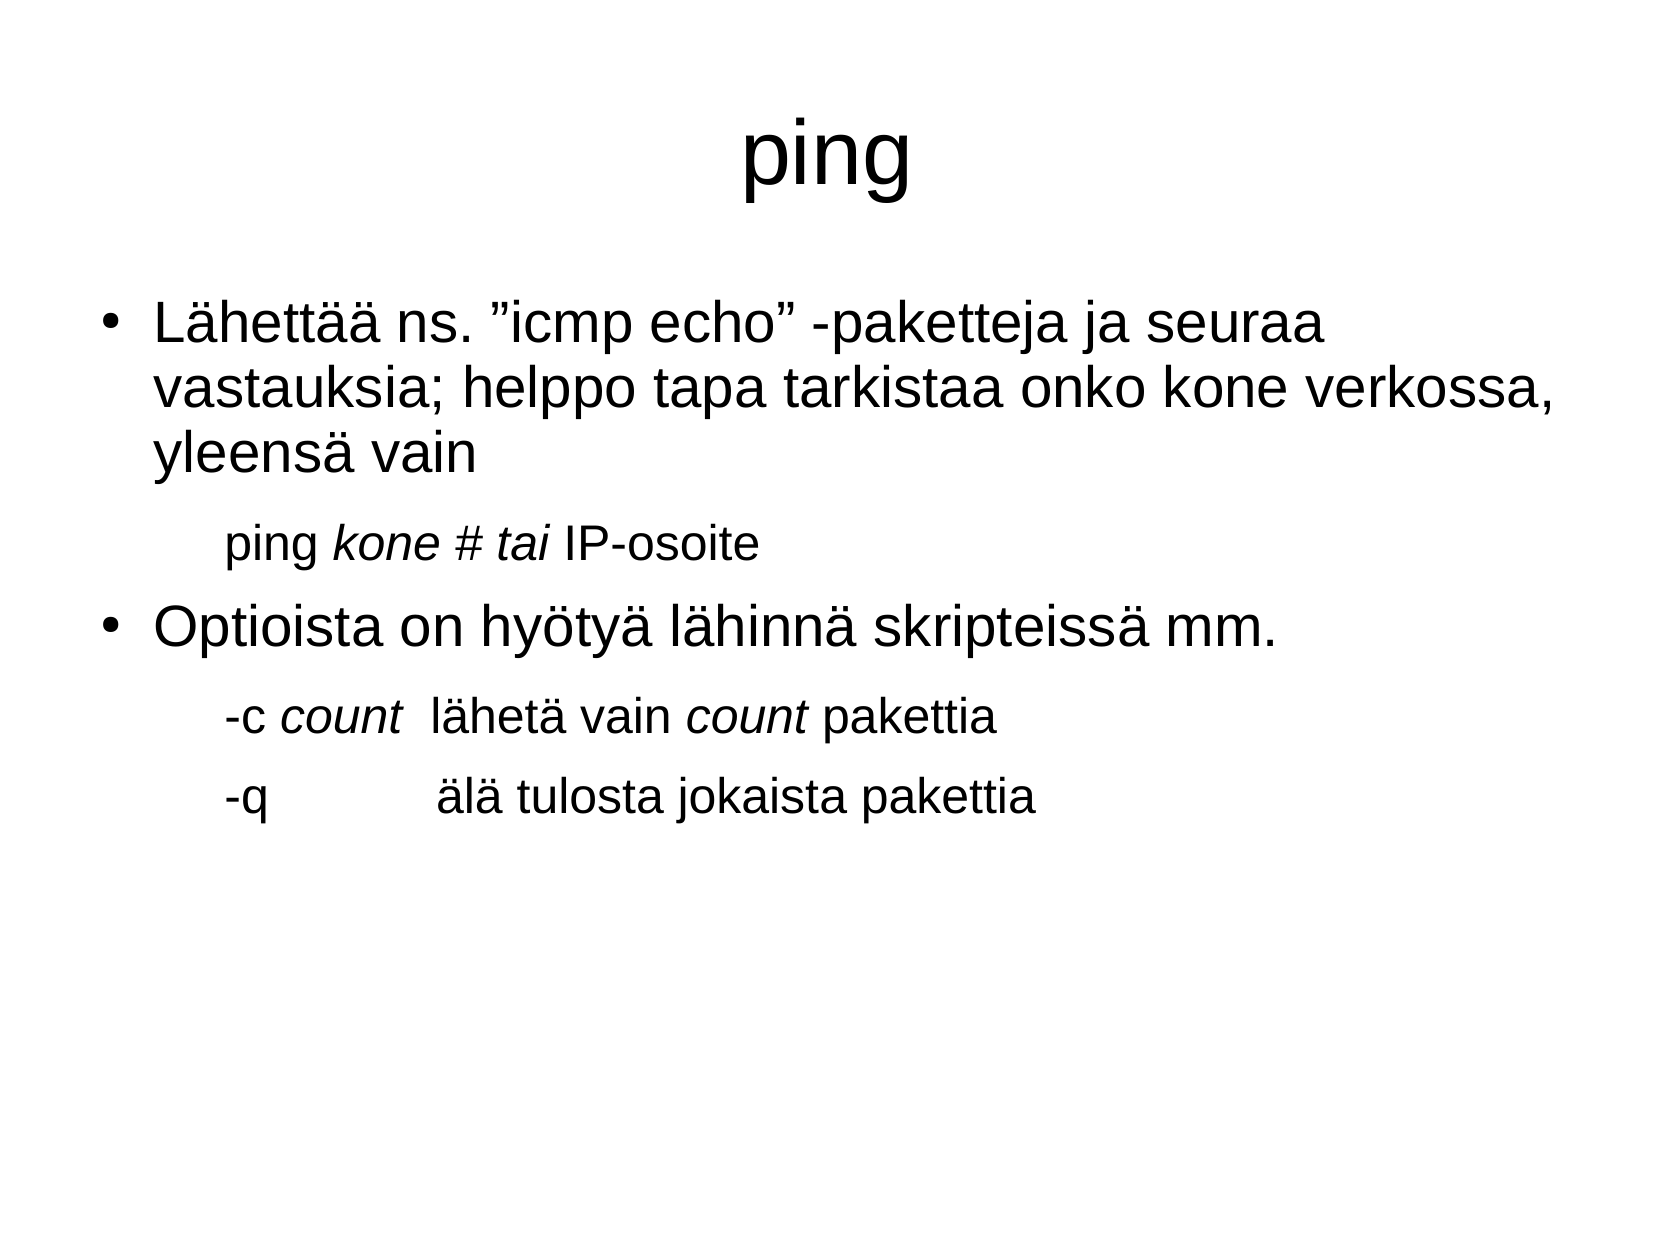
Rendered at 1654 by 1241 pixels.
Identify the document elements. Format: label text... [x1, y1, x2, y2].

list Lähettää ns. ”icmp echo” -paketteja ja seuraa vastauksia; helppo tapa tarkistaa onko kone verkossa, yleensä vain ping kone # tai IP-osoite Optioista on hyötyä lähinnä skripteissä mm. -c count lähetä vain count pakettia -q älä tulosta jokaista pakettia [82, 290, 1571, 1010]
title ping [82, 49, 1571, 257]
